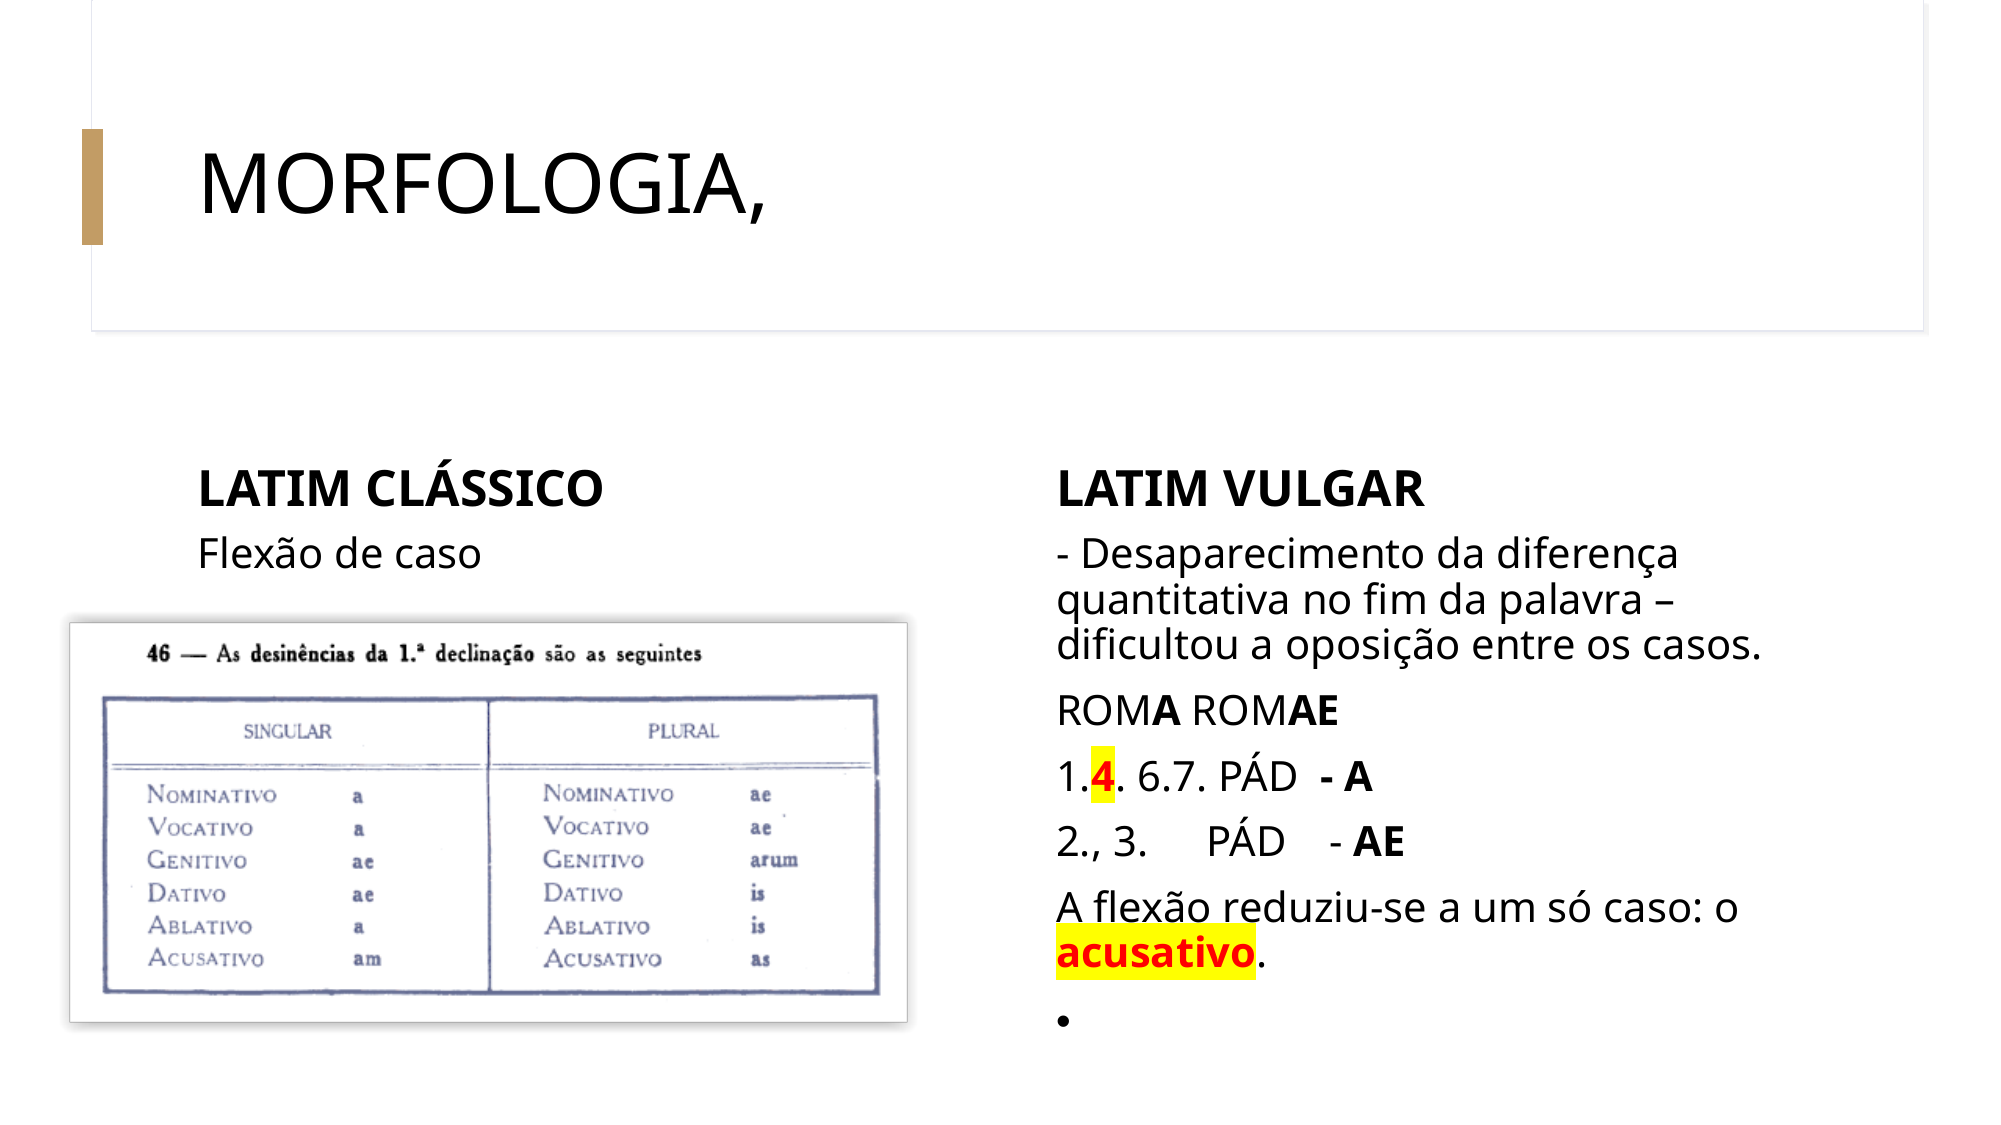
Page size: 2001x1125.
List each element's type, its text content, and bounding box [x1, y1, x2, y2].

list - Desaparecimento da diferença quantitativa no fim da palavra – dificultou a oposição entre os casos. ROMA ROMAE 1.4. 6.7. PÁD - A 2., 3. PÁD - AE A flexão reduziu-se a um só caso: o acusativo. [1041, 525, 1852, 1013]
list LATIM VULGAR [1041, 389, 1852, 525]
title MORFOLOGIA, [183, 90, 1852, 284]
list LATIM CLÁSSICO [183, 389, 994, 525]
list Flexão de caso [183, 525, 994, 1013]
picture [56, 609, 920, 1036]
